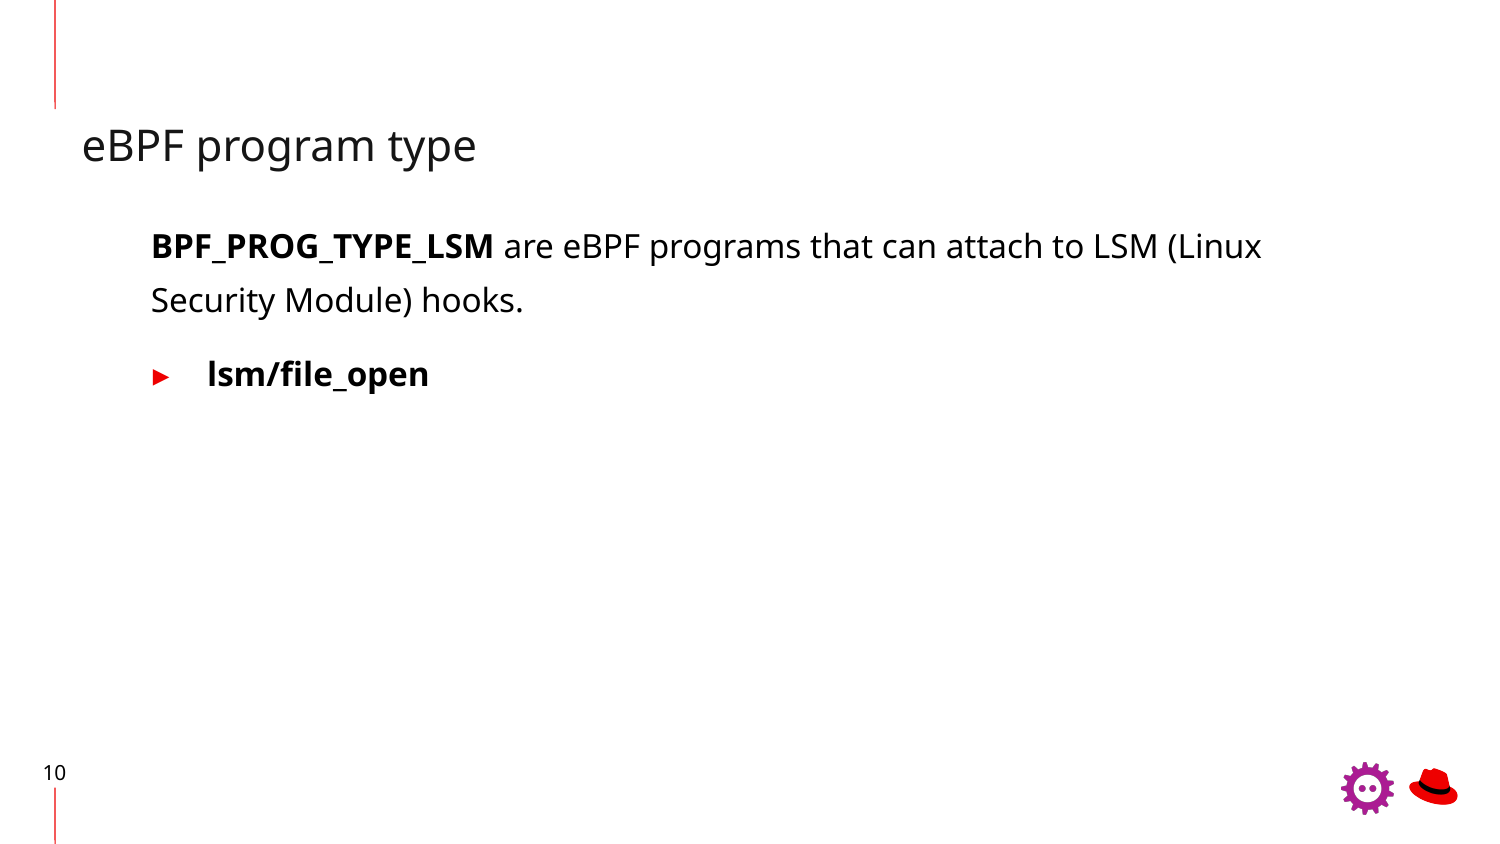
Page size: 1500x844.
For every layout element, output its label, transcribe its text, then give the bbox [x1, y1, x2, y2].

title eBPF program type [81, 101, 1044, 153]
picture [1341, 762, 1394, 815]
list BPF_PROG_TYPE_LSM are eBPF programs that can attach to LSM (Linux Security Module) hooks. lsm/file_open [150, 210, 1350, 763]
slide_number <number> [20, 774, 89, 788]
picture [1409, 768, 1458, 805]
